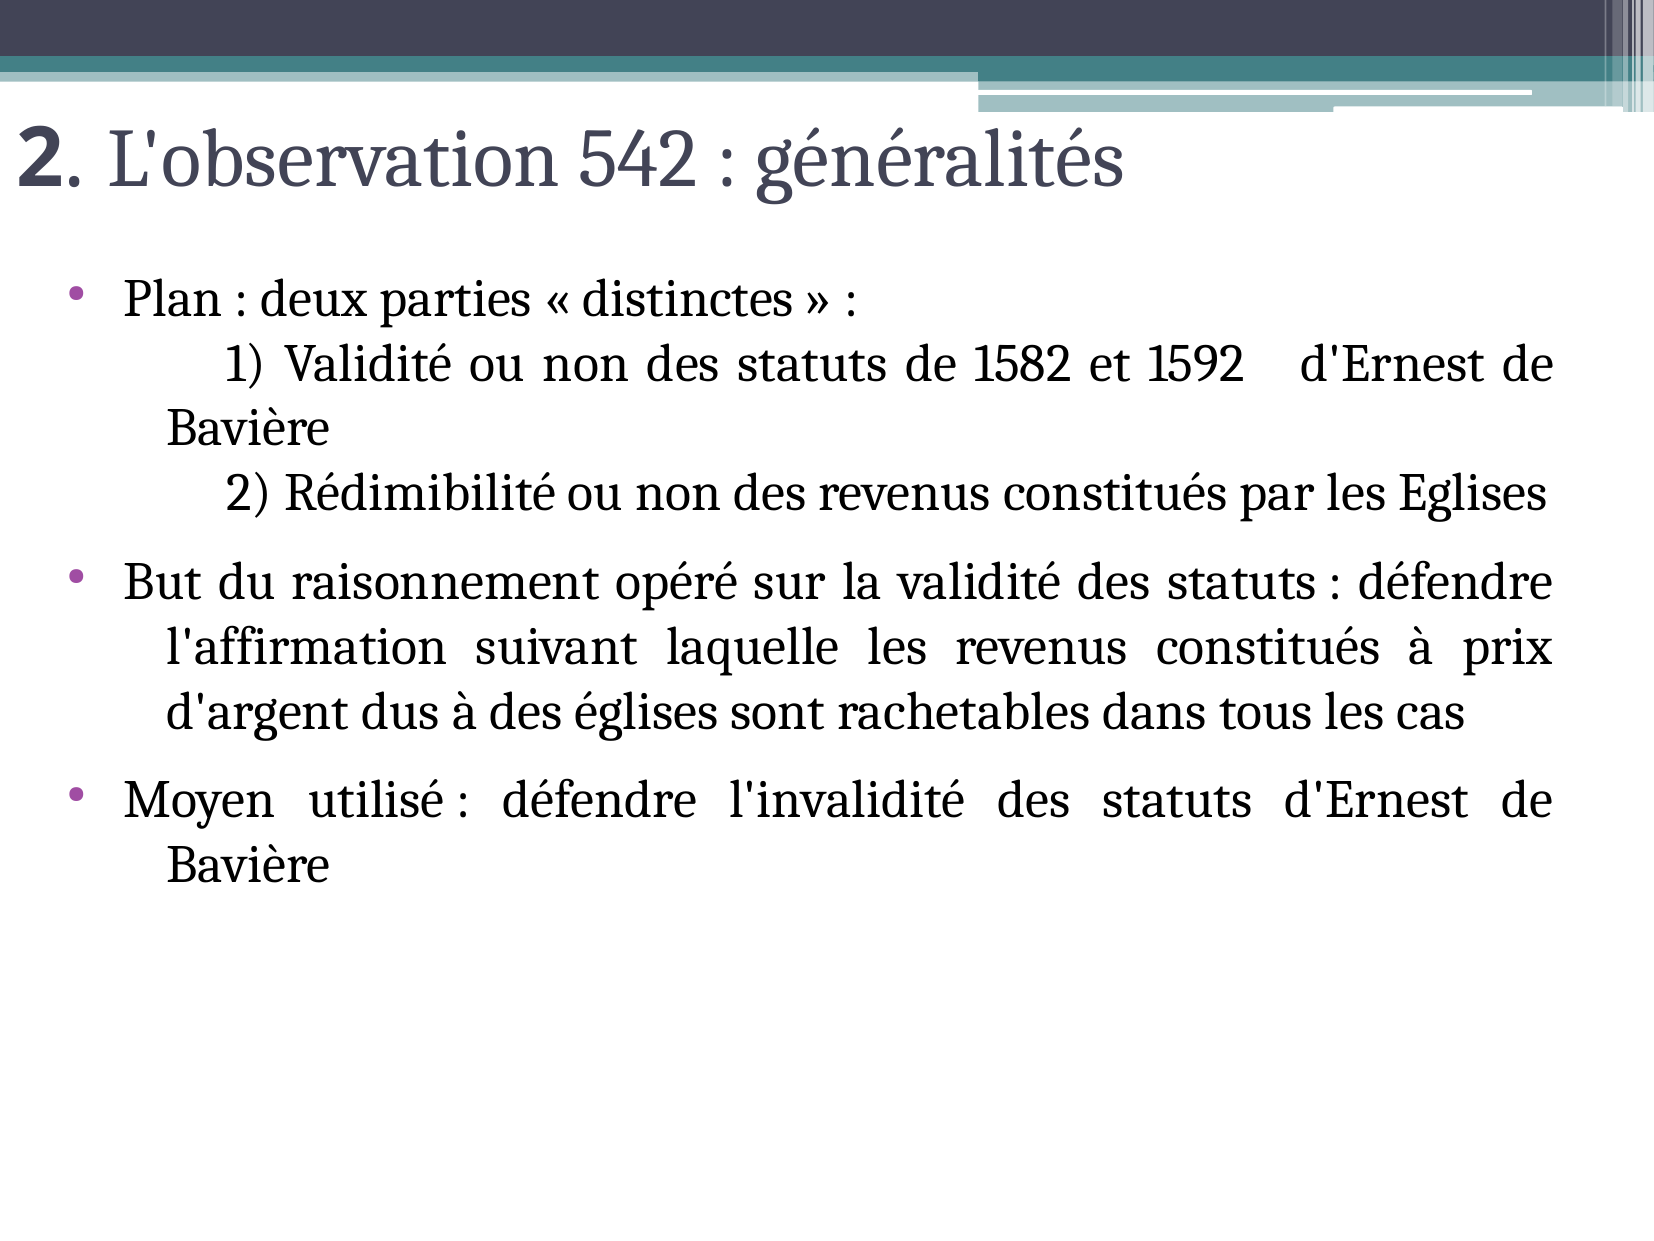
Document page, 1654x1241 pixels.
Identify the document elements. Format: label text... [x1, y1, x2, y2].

title 2. L'observation 542 : généralités [0, 49, 1489, 257]
list Plan : deux parties « distinctes » : 1) Validité ou non des statuts de 1582 et 1592 d'Ernest de Bavière 2) Rédimibilité ou non des revenus constitués par les Eglises But du raisonnement opéré sur la validité des statuts : défendre l'affirmation suivant laquelle les revenus constitués à prix d'argent dus à des églises sont rachetables dans tous les cas Moyen utilisé : défendre l'invalidité des statuts d'Ernest de Bavière [35, 253, 1571, 974]
